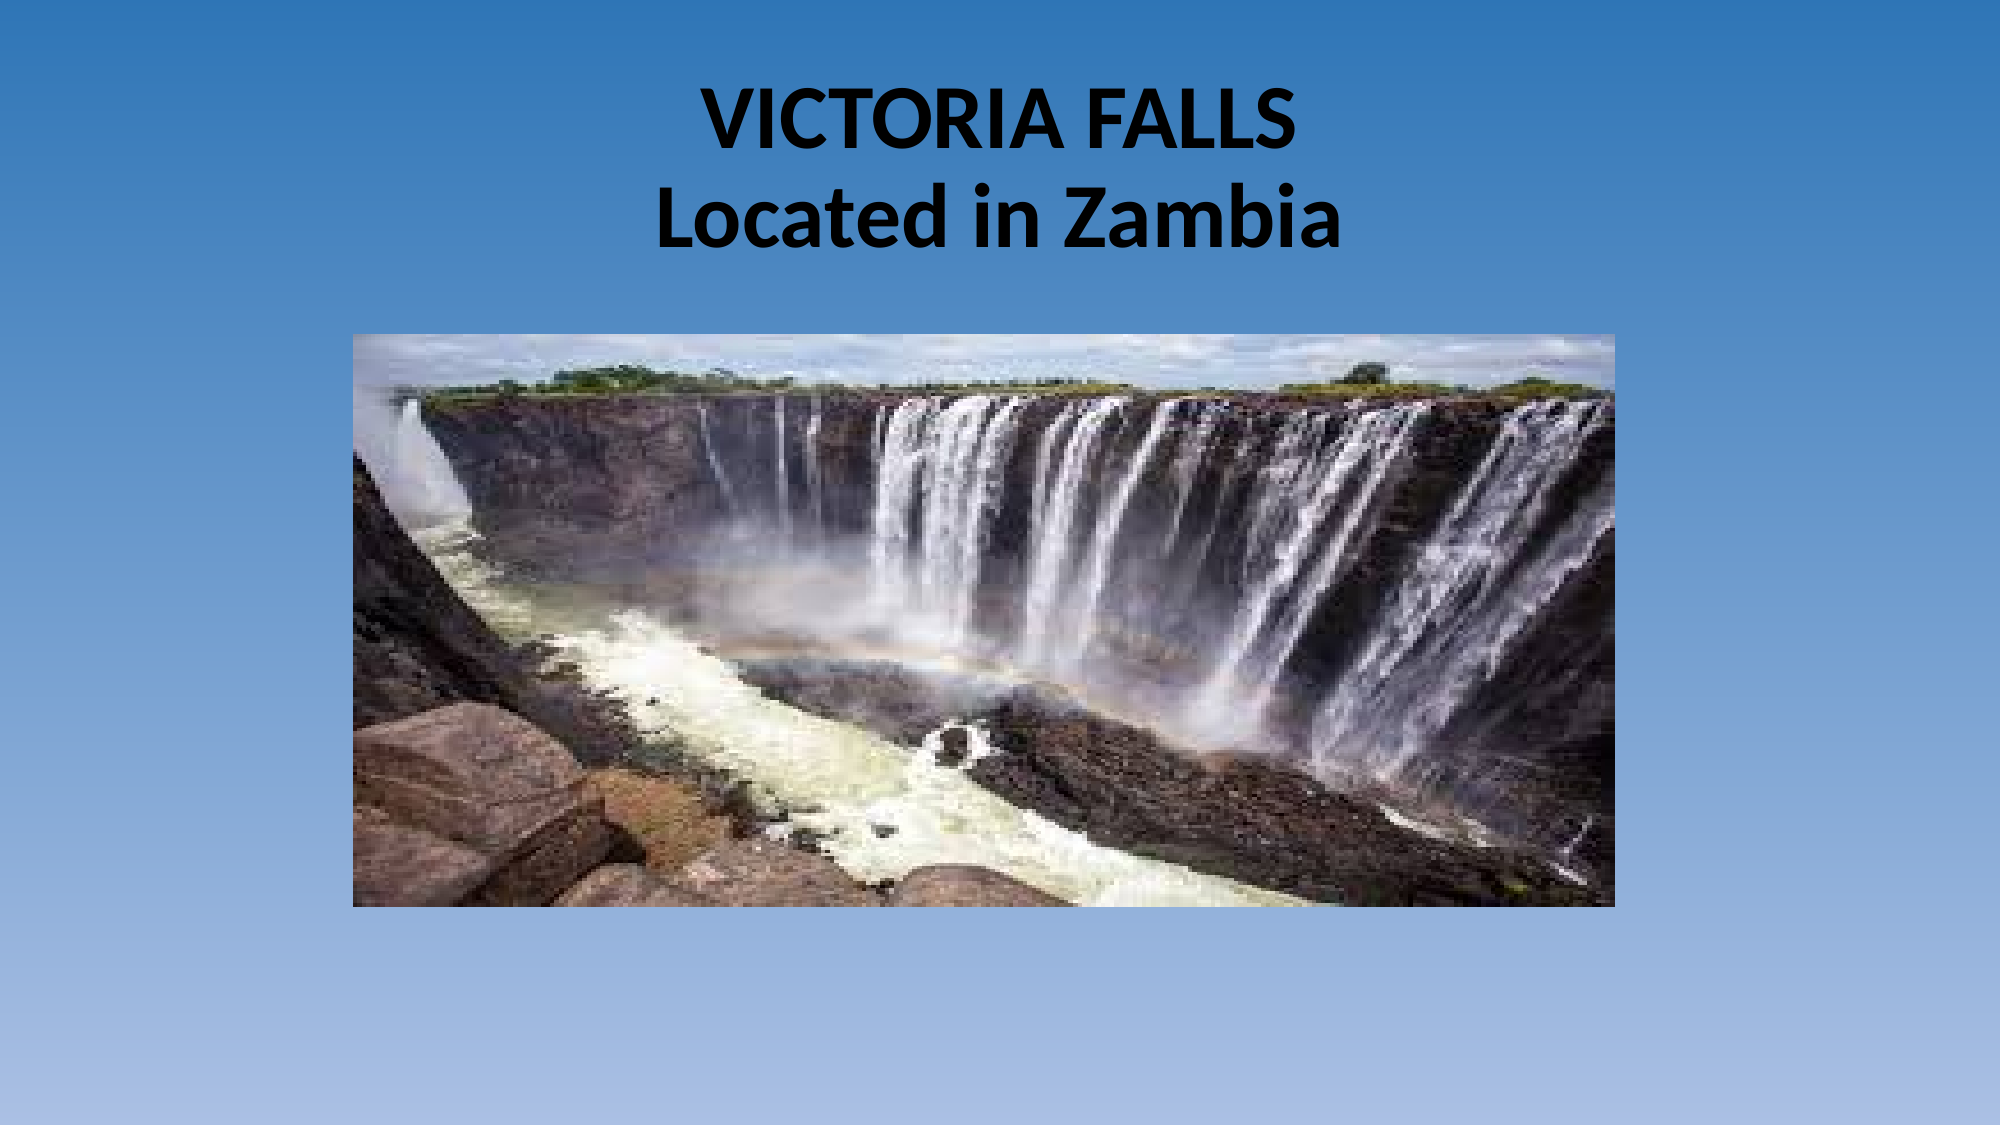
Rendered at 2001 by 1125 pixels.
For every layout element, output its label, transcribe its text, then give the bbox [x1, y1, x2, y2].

title VICTORIA FALLS Located in Zambia [137, 59, 1863, 278]
picture [353, 334, 1615, 907]
